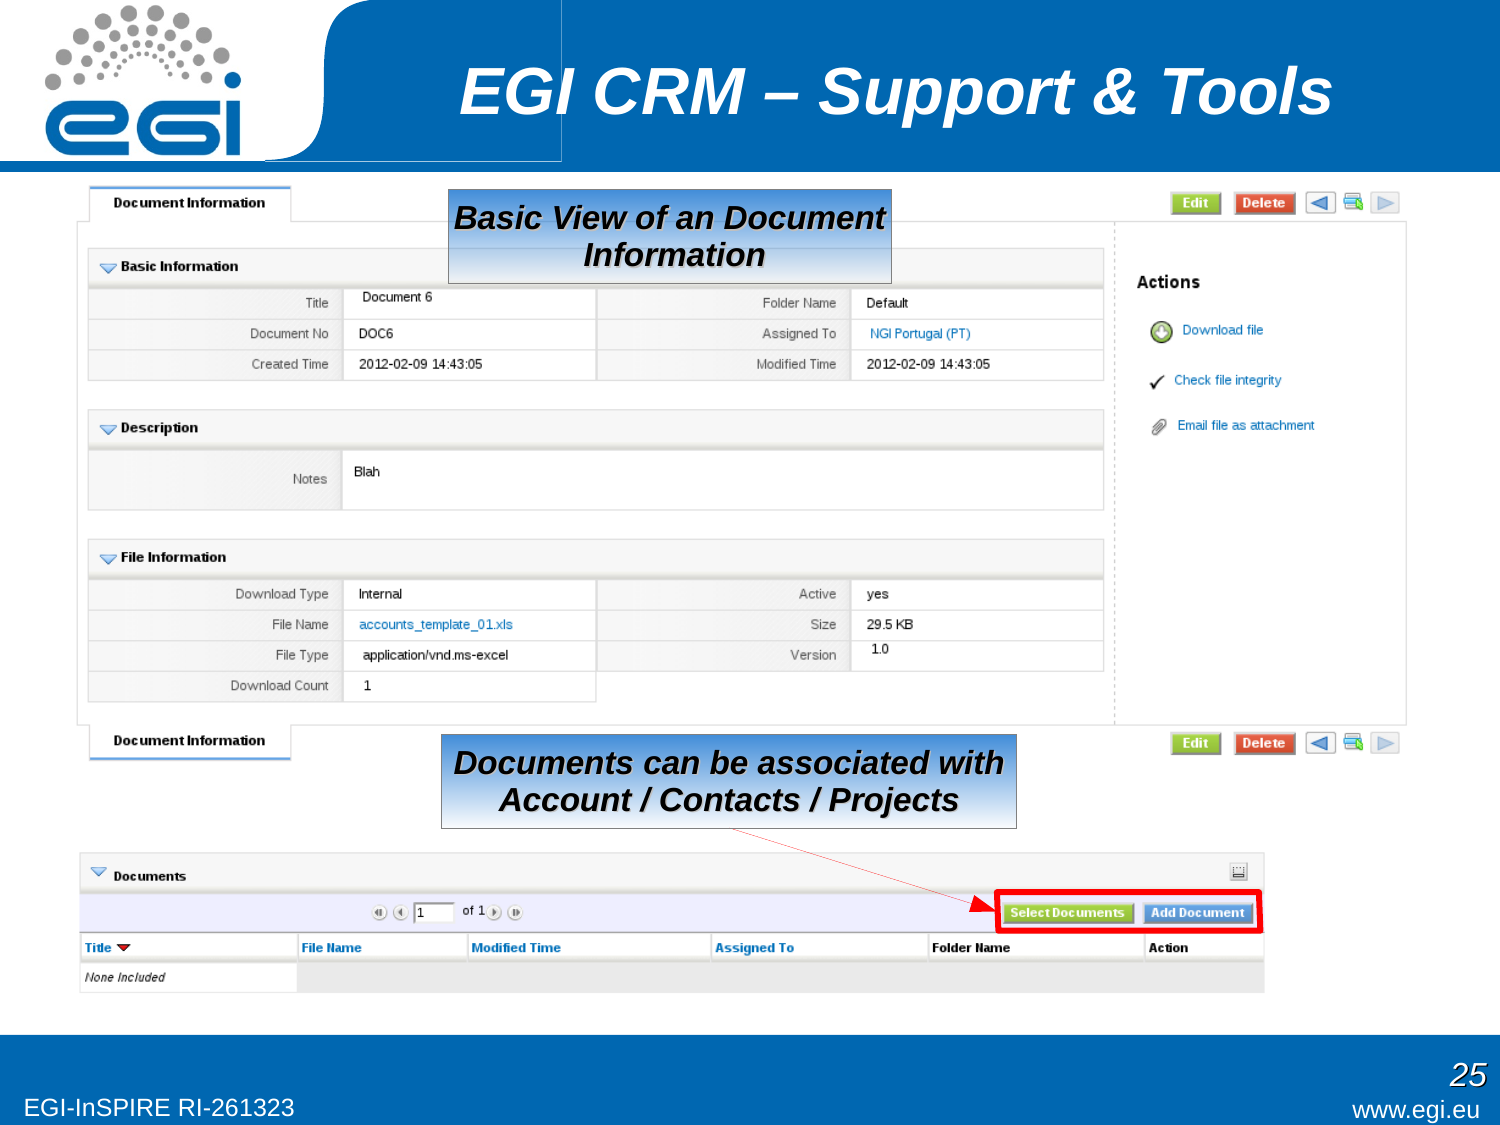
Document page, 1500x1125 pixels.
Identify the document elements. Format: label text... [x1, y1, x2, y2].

picture [67, 177, 1418, 771]
picture [1001, 896, 1257, 927]
text_box Basic View of an Document Information [448, 189, 892, 284]
picture [0, 0, 265, 161]
text_box EGI CRM – Support & Tools [349, 40, 1446, 136]
text_box Documents can be associated with Account / Contacts / Projects [441, 734, 1017, 829]
picture [75, 849, 1276, 1001]
